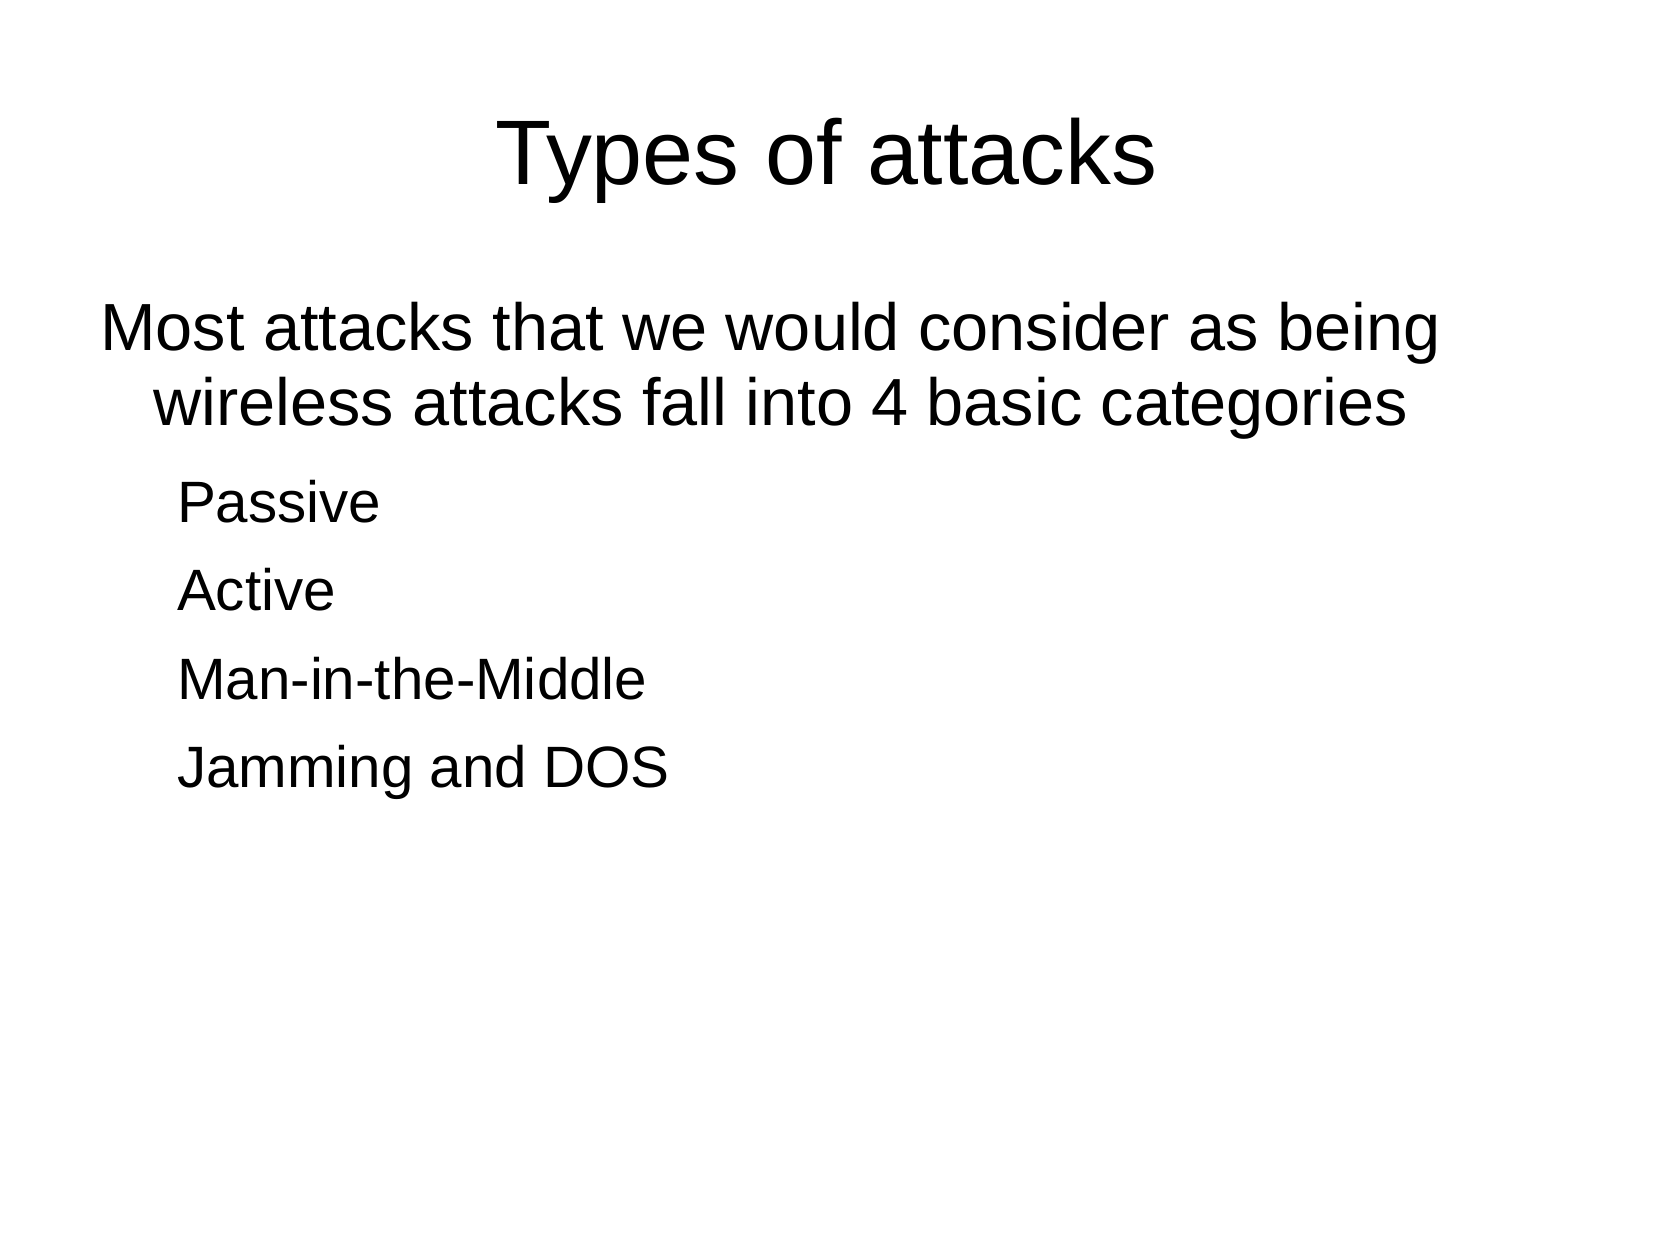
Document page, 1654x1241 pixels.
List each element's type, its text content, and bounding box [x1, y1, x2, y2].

title Types of attacks [82, 49, 1571, 257]
list Most attacks that we would consider as being wireless attacks fall into 4 basic categories Passive Active Man-in-the-Middle Jamming and DOS [82, 290, 1571, 1094]
